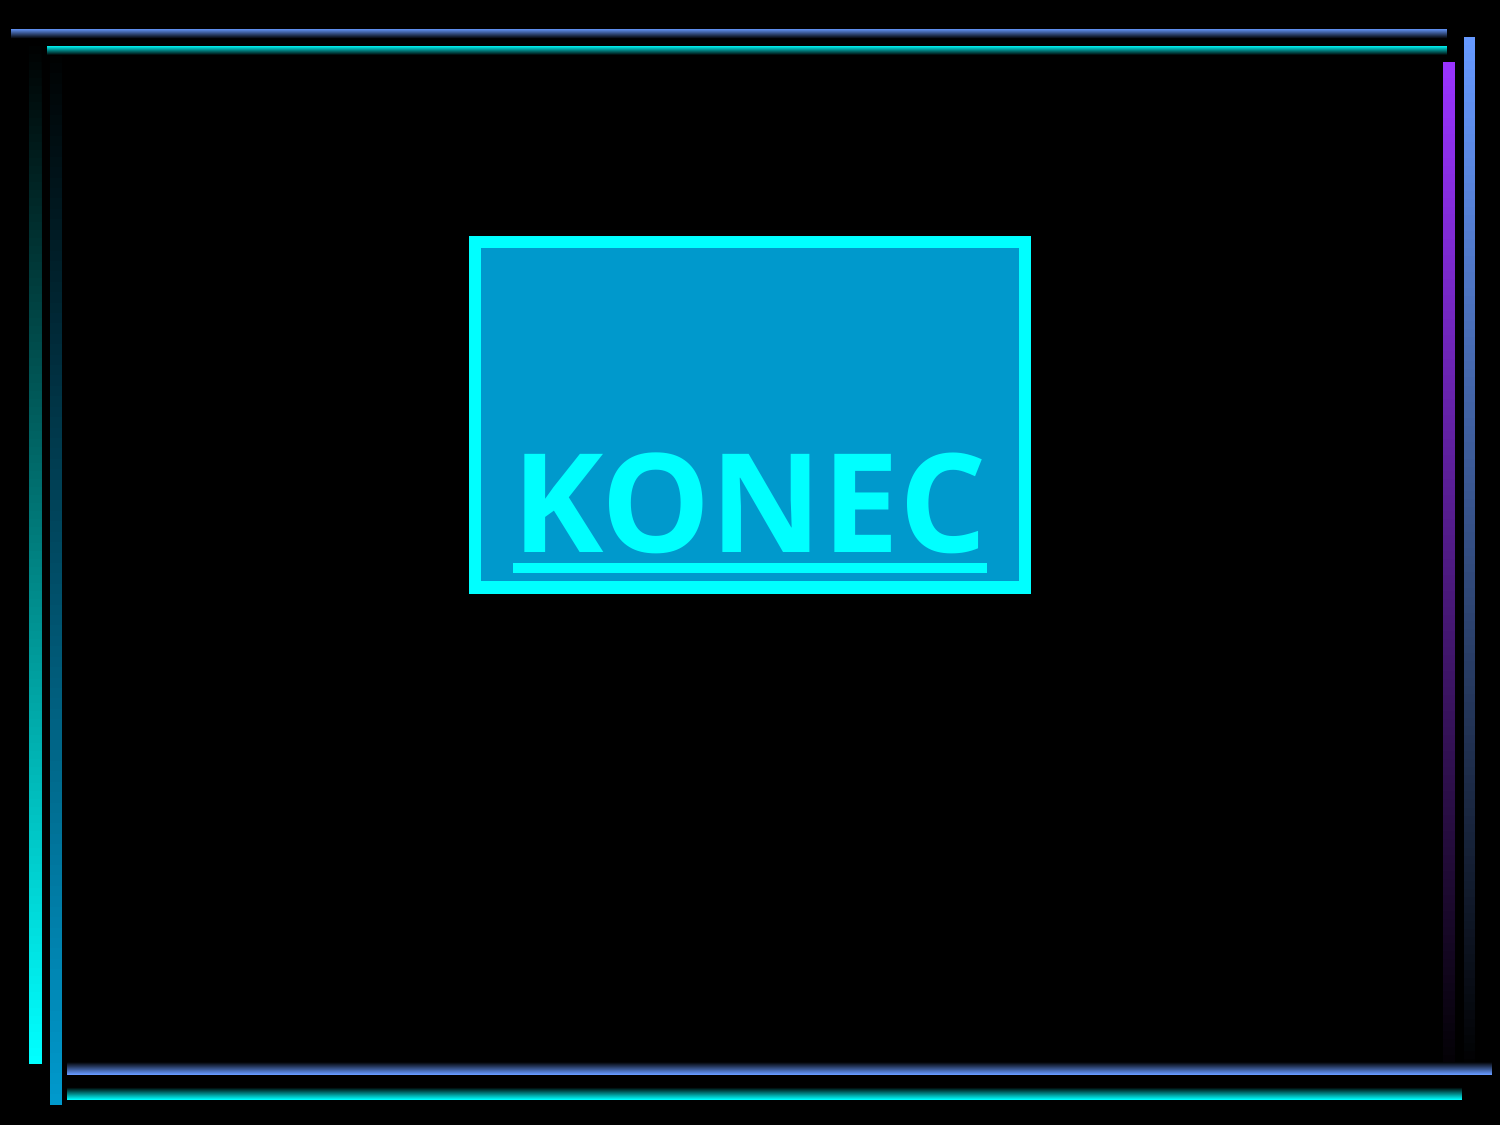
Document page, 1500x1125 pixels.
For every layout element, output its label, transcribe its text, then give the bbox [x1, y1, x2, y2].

title KONEC [474, 242, 1025, 588]
